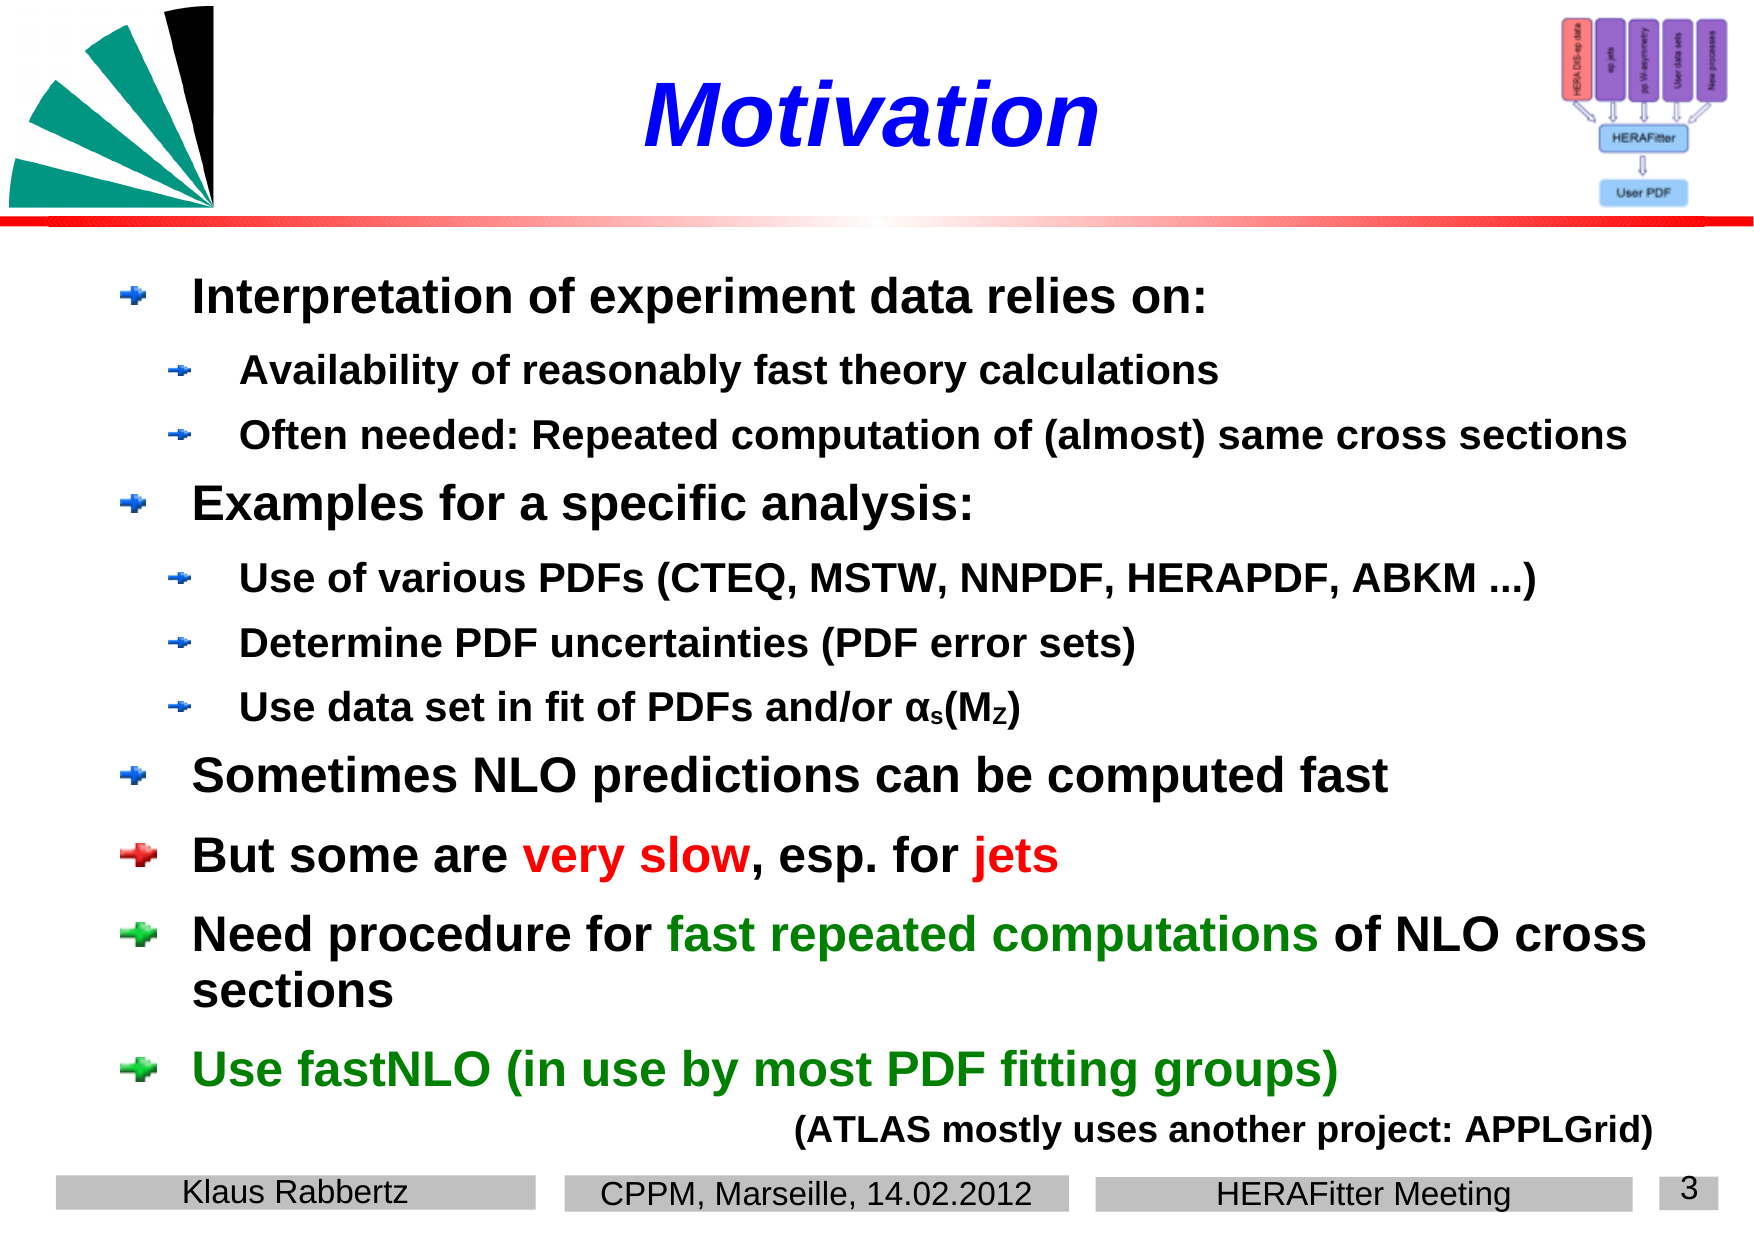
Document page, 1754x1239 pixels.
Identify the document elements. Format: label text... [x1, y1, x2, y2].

title Motivation [282, 21, 1566, 183]
picture [1552, 15, 1736, 211]
list Interpretation of experiment data relies on: Availability of reasonably fast theory calculations Often needed: Repeated computation of (almost) same cross sections Examples for a specific analysis: Use of various PDFs (CTEQ, MSTW, NNPDF, HERAPDF, ABKM ...) Determine PDF uncertainties (PDF error sets) Use data set in fit of PDFs and/or αs(MZ) Sometimes NLO predictions can be computed fast But some are very slow, esp. for jets Need procedure for fast repeated computations of NLO cross sections Use fastNLO (in use by most PDF fitting groups) (ATLAS mostly uses another project: APPLGrid) [61, 267, 1716, 1167]
picture [9, 6, 214, 210]
